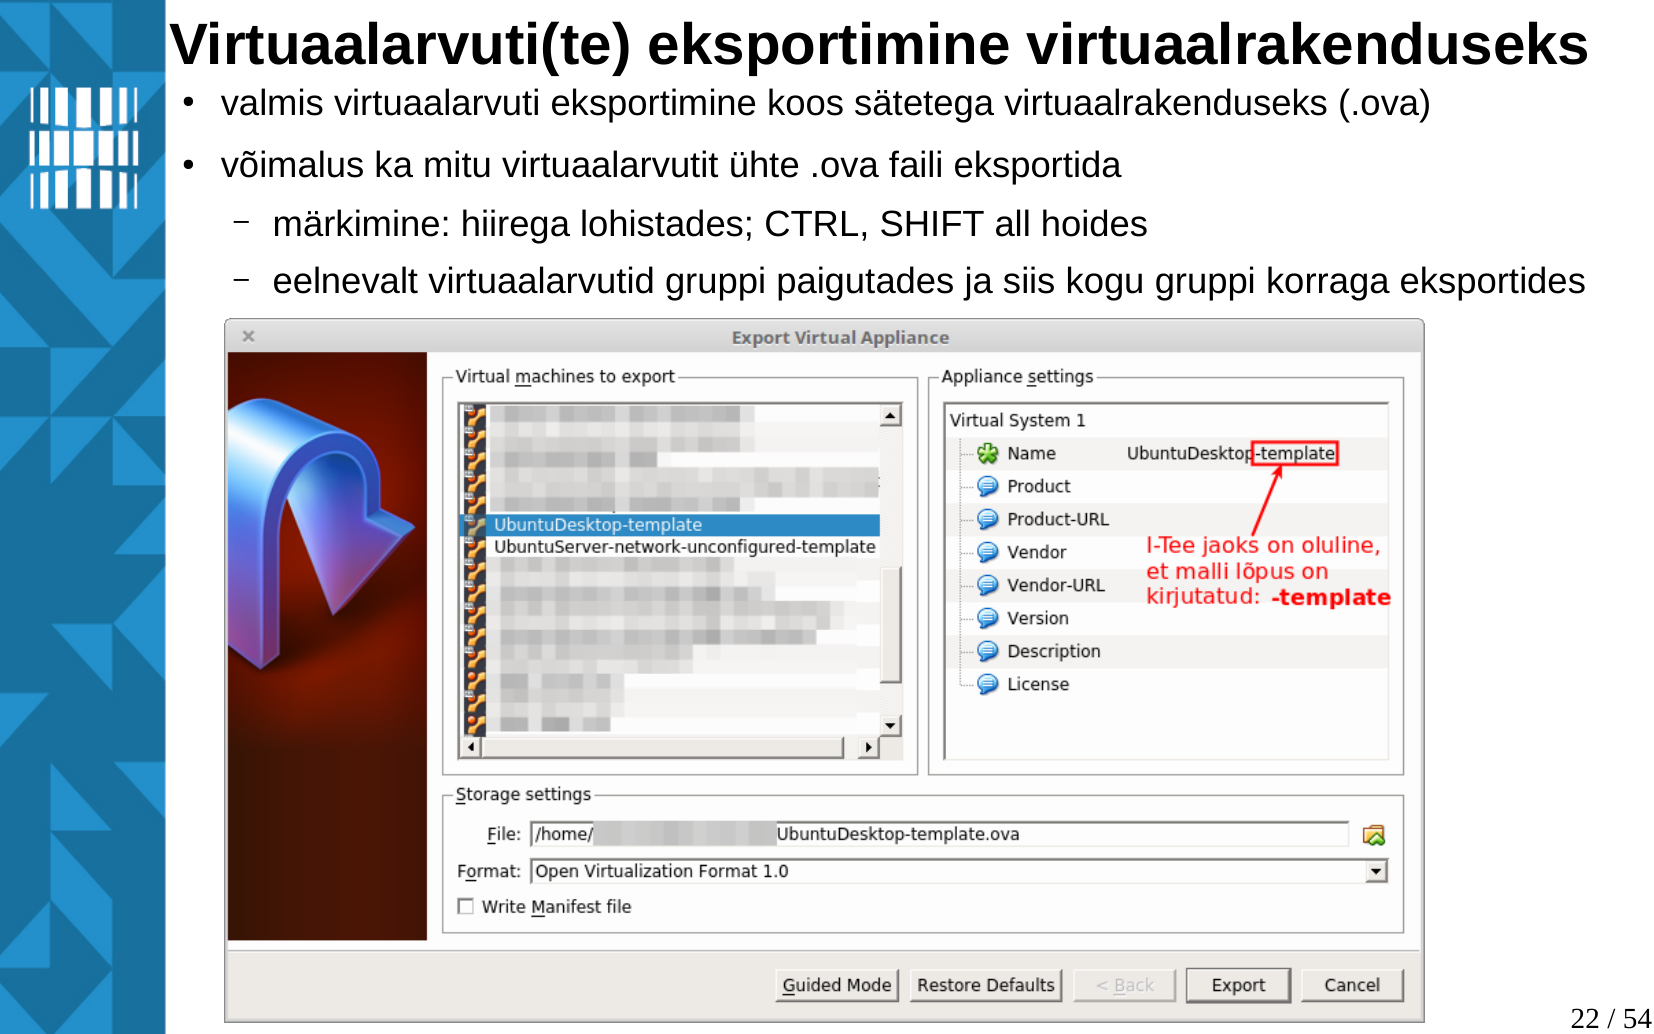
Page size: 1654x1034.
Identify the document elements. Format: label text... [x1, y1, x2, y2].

picture [224, 318, 1425, 1023]
list valmis virtuaalarvuti eksportimine koos sätetega virtuaalrakenduseks (.ova) võimalus ka mitu virtuaalarvutit ühte .ova faili eksportida märkimine: hiirega lohistades; CTRL, SHIFT all hoides eelnevalt virtuaalarvutid gruppi paigutades ja siis kogu gruppi korraga eksportides [169, 82, 1630, 331]
title Virtuaalarvuti(te) eksportimine virtuaalrakenduseks [169, 0, 1607, 82]
